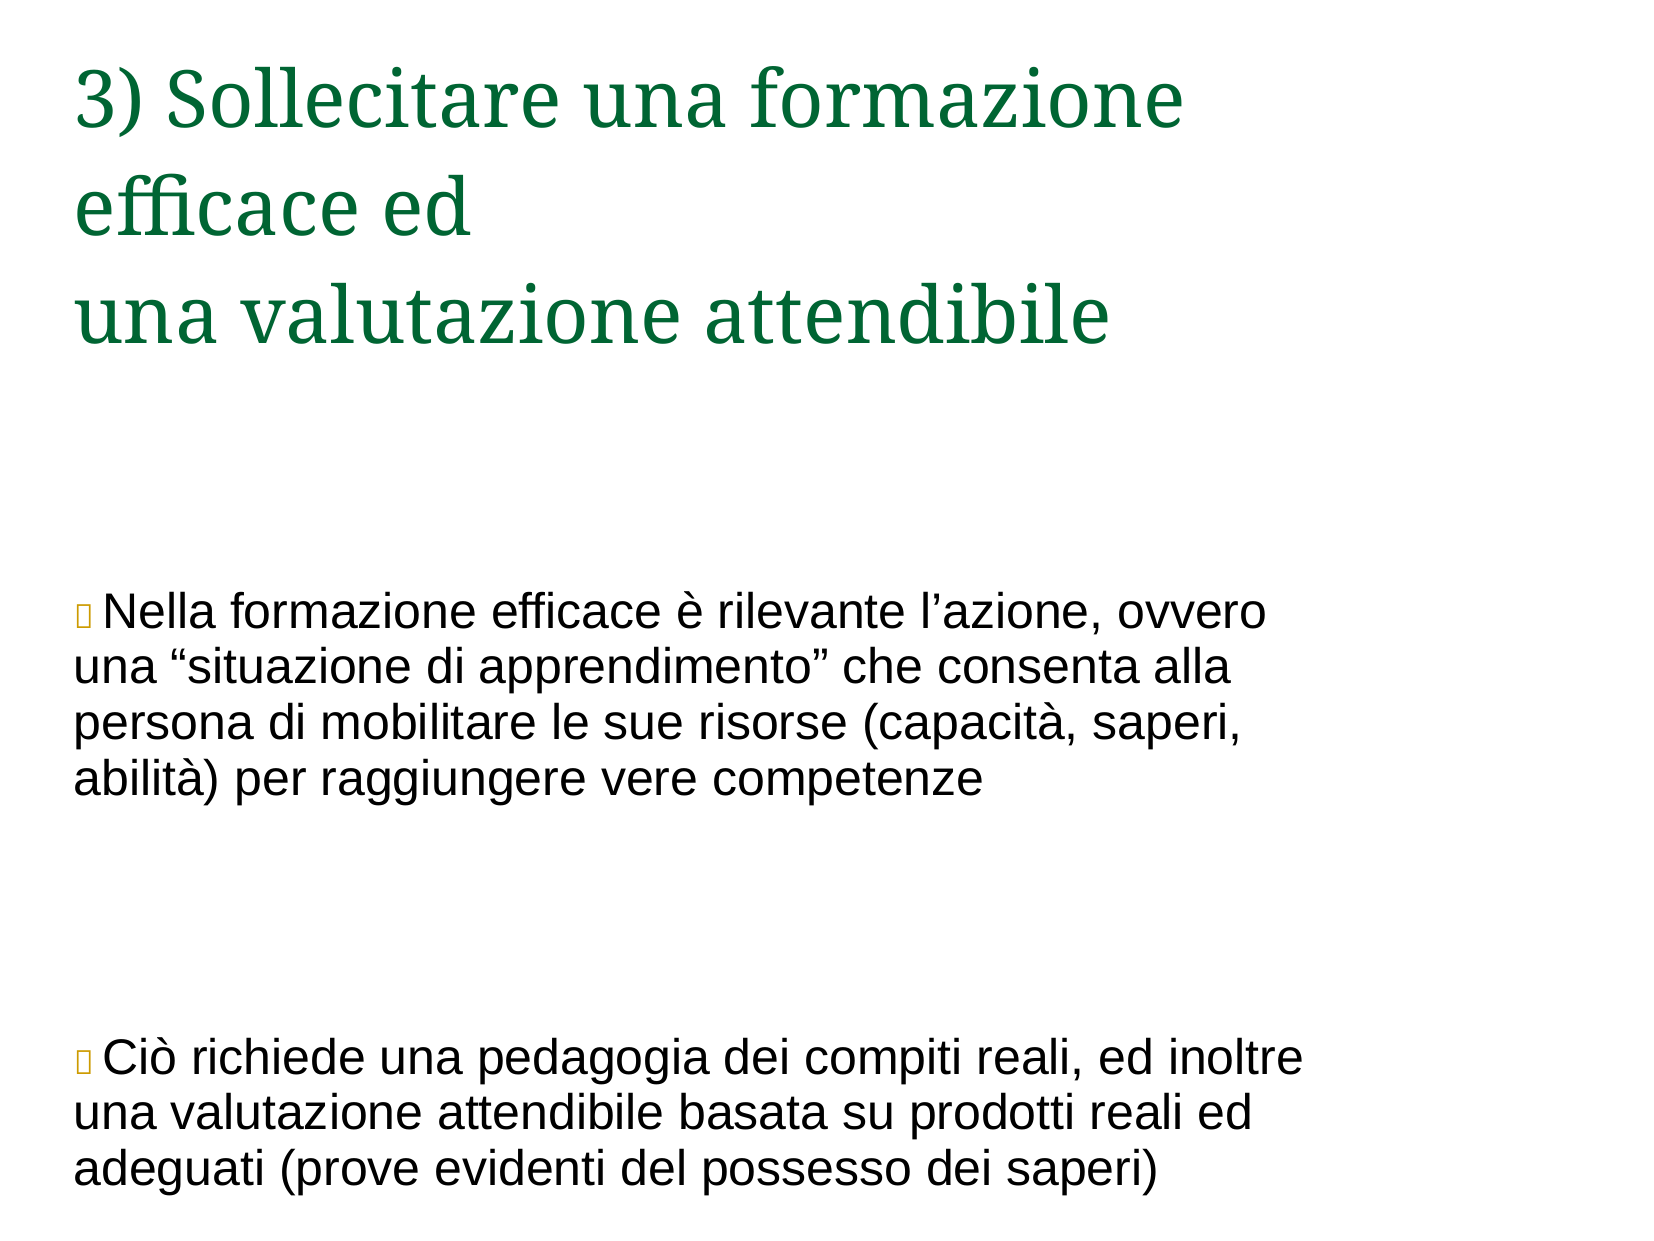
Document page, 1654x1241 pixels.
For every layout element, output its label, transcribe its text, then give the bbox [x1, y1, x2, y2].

text_box 3) Sollecitare una formazione efficace ed una valutazione attendibile 􀂄 Nella formazione efficace è rilevante l’azione, ovvero una “situazione di apprendimento” che consenta alla persona di mobilitare le sue risorse (capacità, saperi, abilità) per raggiungere vere competenze 􀂄 Ciò richiede una pedagogia dei compiti reali, ed inoltre una valutazione attendibile basata su prodotti reali ed adeguati (prove evidenti del possesso dei saperi) [59, 35, 1395, 1015]
